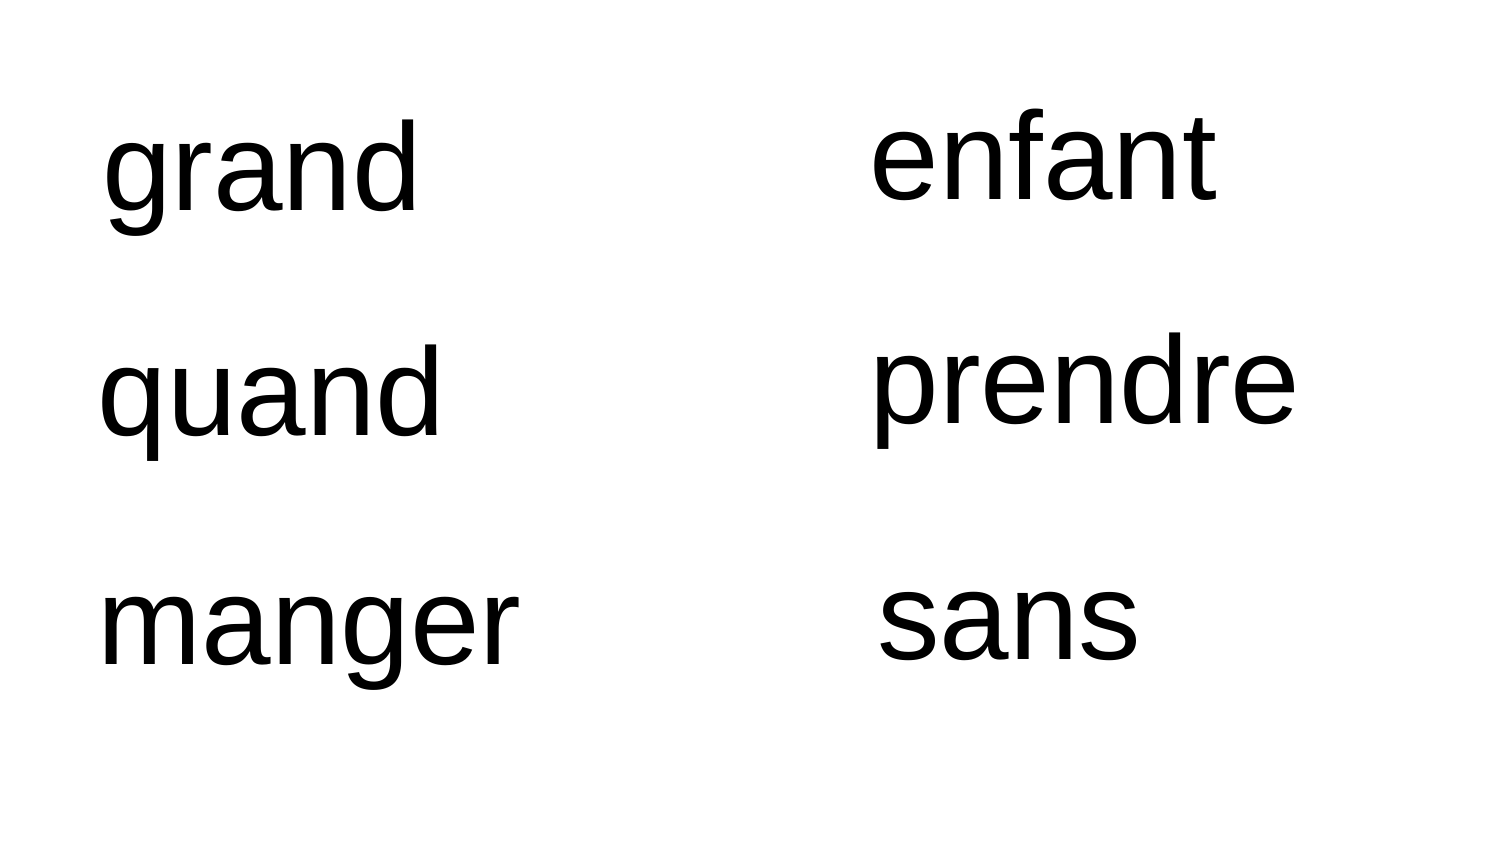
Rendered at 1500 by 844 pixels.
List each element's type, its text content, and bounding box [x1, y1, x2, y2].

text_box grand [87, 70, 650, 256]
text_box enfant [854, 59, 1418, 244]
text_box prendre [854, 283, 1418, 468]
text_box quand [82, 295, 646, 480]
text_box sans [862, 519, 1425, 705]
text_box manger [82, 524, 646, 709]
